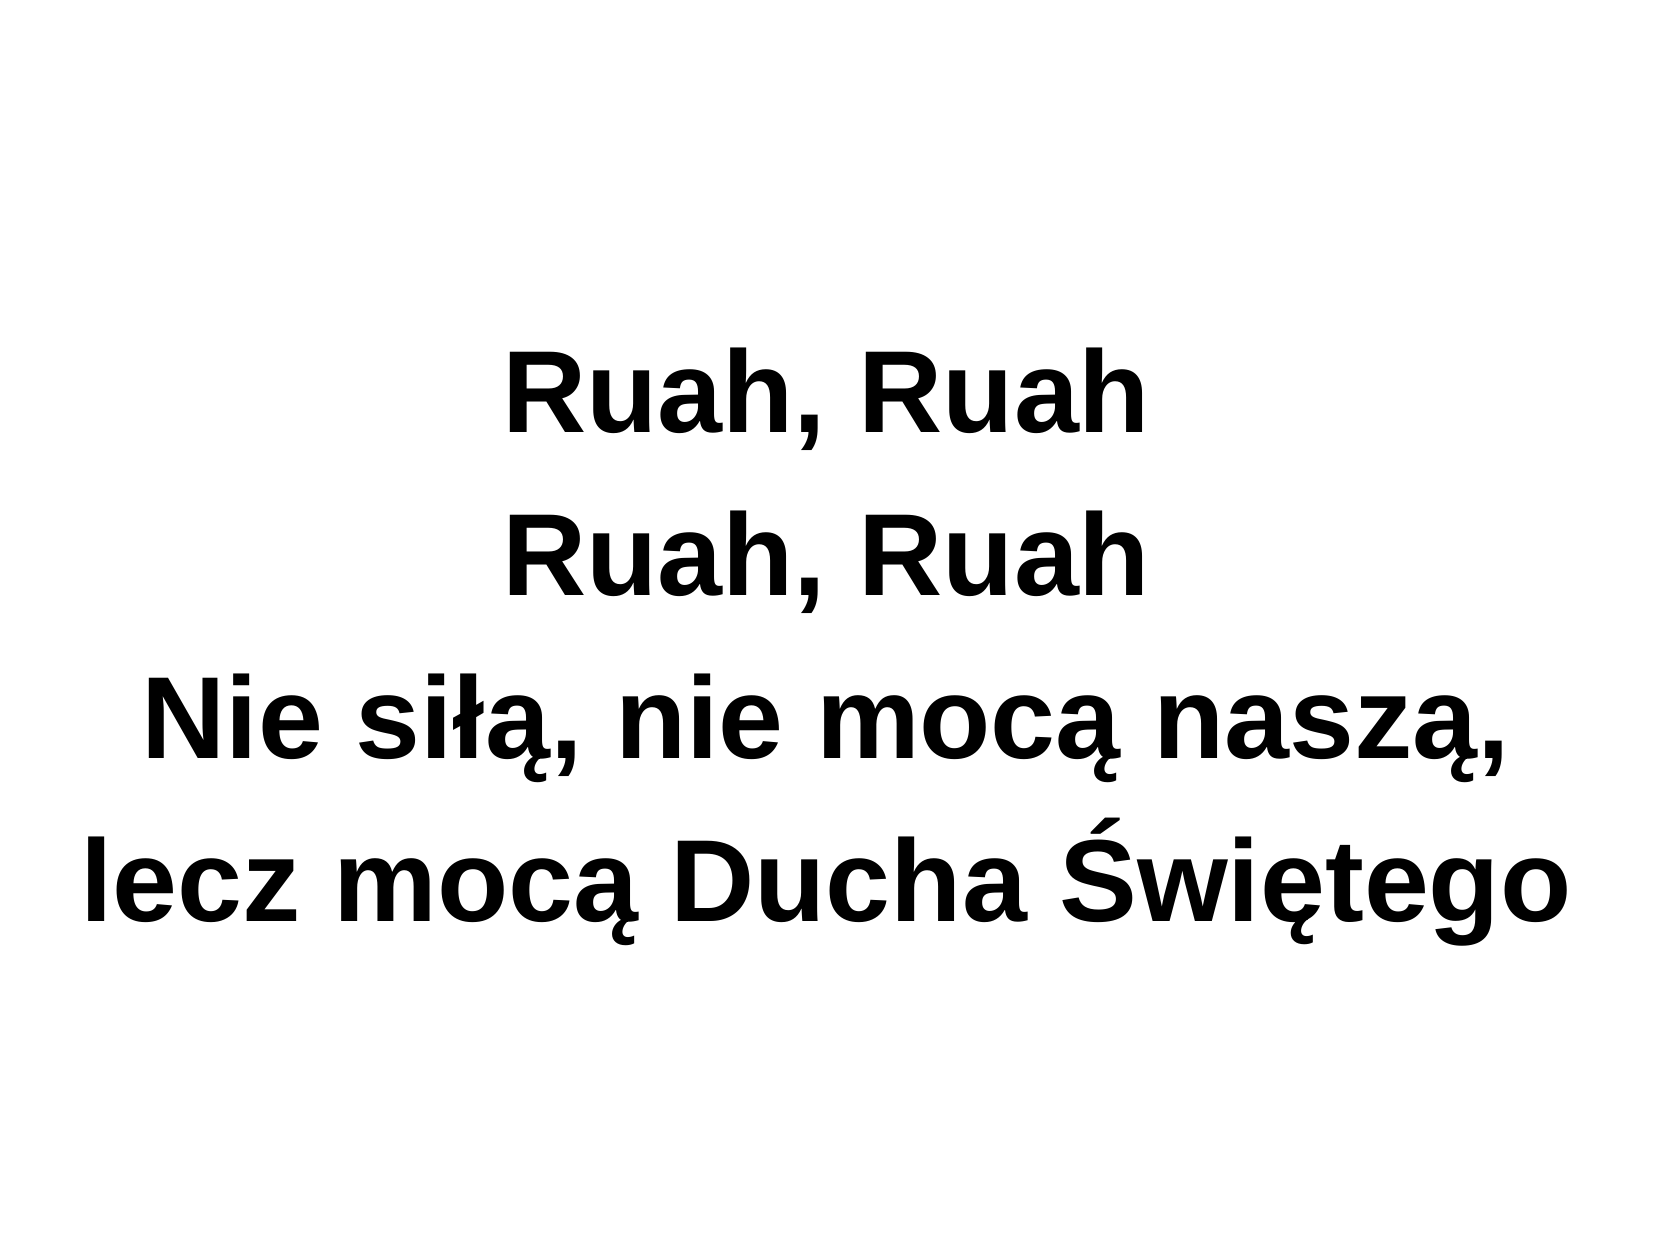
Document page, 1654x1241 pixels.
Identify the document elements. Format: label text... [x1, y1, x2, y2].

subtitle Ruah, Ruah Ruah, Ruah Nie siłą, nie mocą naszą, lecz mocą Ducha Świętego [0, 0, 1654, 1241]
